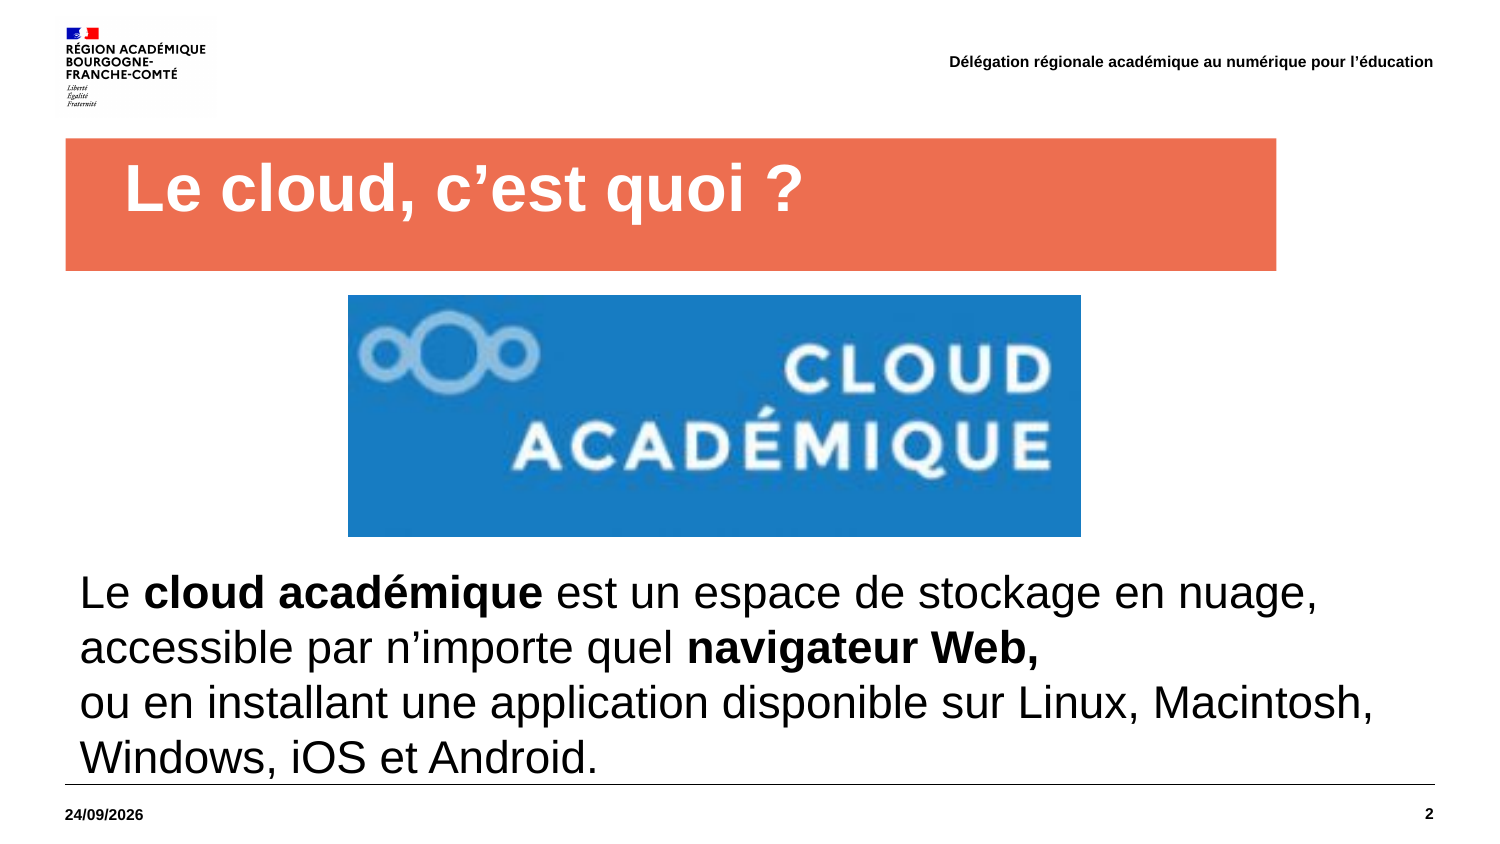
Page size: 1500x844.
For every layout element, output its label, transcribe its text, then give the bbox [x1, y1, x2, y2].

text_box Délégation régionale académique au numérique pour l’éducation [470, 32, 1434, 90]
text_box Le cloud académique est un espace de stockage en nuage, accessible par n’importe quel navigateur Web, ou en installant une application disponible sur Linux, Macintosh, Windows, iOS et Android. [64, 555, 1455, 790]
picture [55, 16, 217, 118]
text_box 08/06/2021 [64, 790, 251, 843]
text_box Le cloud, c’est quoi ? [65, 138, 1277, 271]
text_box <numéro> [1213, 790, 1434, 843]
picture [348, 295, 1081, 537]
